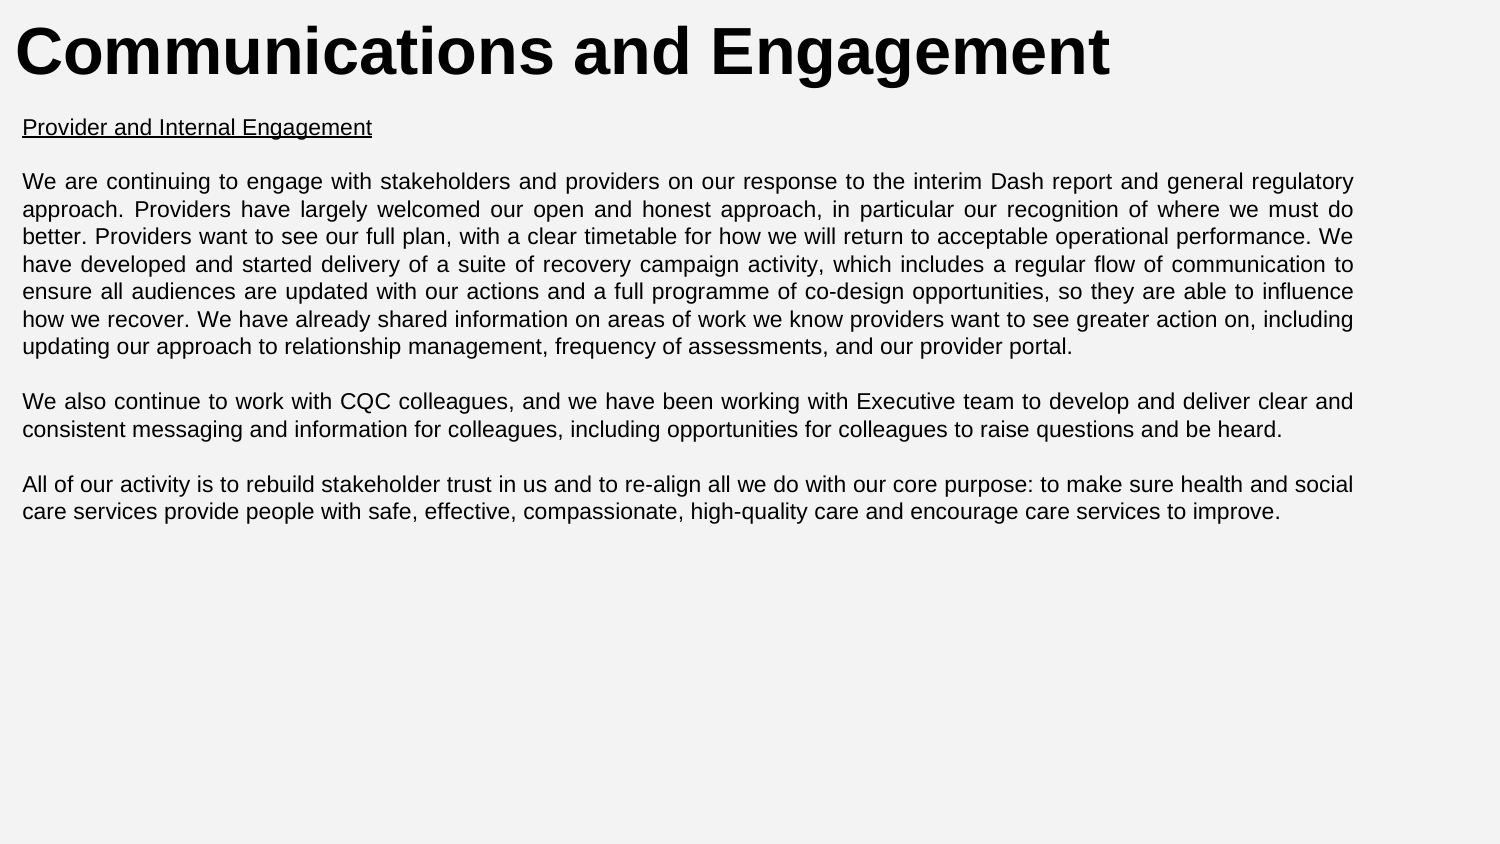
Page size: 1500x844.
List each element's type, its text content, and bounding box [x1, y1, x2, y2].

title Communications and Engagement [0, 0, 1350, 163]
text_box Provider and Internal Engagement We are continuing to engage with stakeholders and providers on our response to the interim Dash report and general regulatory approach. Providers have largely welcomed our open and honest approach, in particular our recognition of where we must do better. Providers want to see our full plan, with a clear timetable for how we will return to acceptable operational performance. We have developed and started delivery of a suite of recovery campaign activity, which includes a regular flow of communication to ensure all audiences are updated with our actions and a full programme of co-design opportunities, so they are able to influence how we recover. We have already shared information on areas of work we know providers want to see greater action on, including updating our approach to relationship management, frequency of assessments, and our provider portal. We also continue to work with CQC colleagues, and we have been working with Executive team to develop and deliver clear and consistent messaging and information for colleagues, including opportunities for colleagues to raise questions and be heard. All of our activity is to rebuild stakeholder trust in us and to re-align all we do with our core purpose: to make sure health and social care services provide people with safe, effective, compassionate, high-quality care and encourage care services to improve. [7, 104, 1370, 572]
